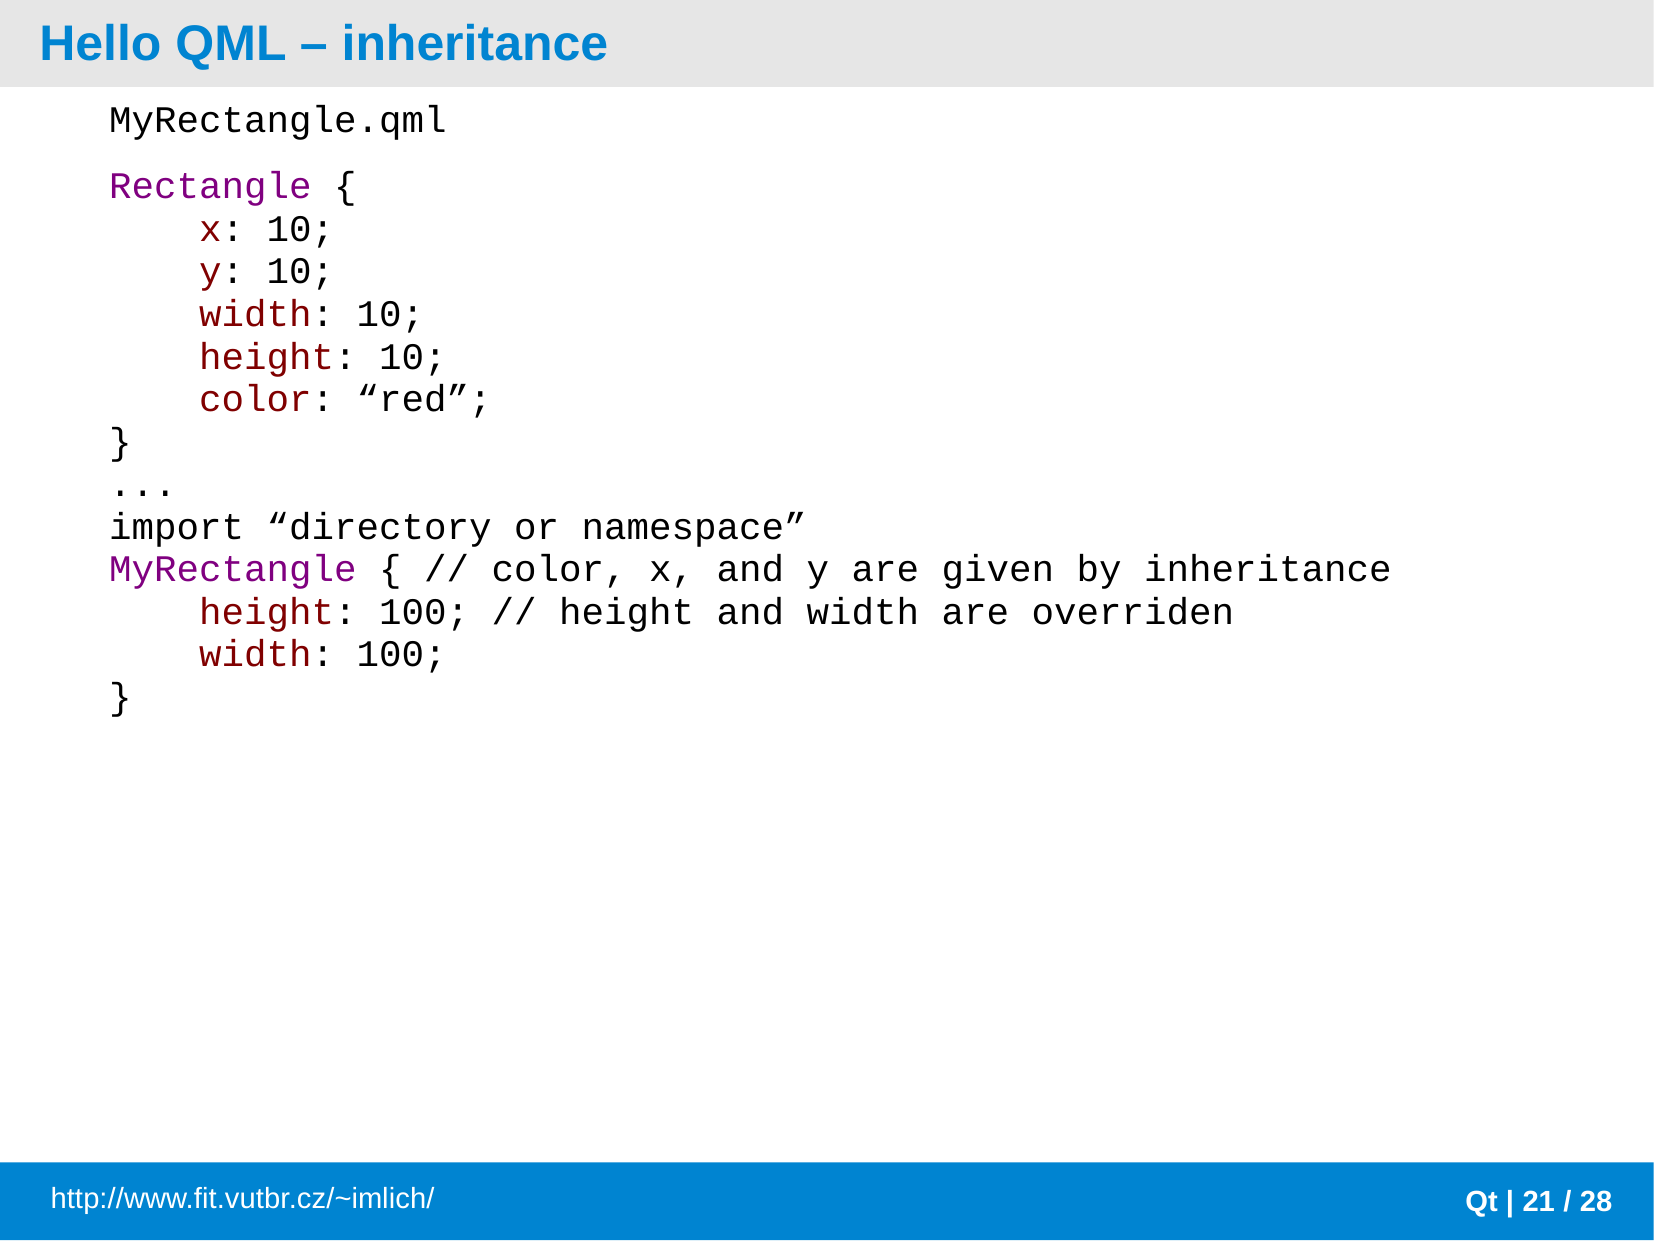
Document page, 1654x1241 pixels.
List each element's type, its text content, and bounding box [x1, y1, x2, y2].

title Hello QML – inheritance [39, 5, 1615, 81]
list MyRectangle.qml Rectangle { x: 10; y: 10; width: 10; height: 10; color: “red”; } ... import “directory or namespace” MyRectangle { // color, x, and y are given by inheritance height: 100; // height and width are overriden width: 100; } [38, 101, 1616, 821]
